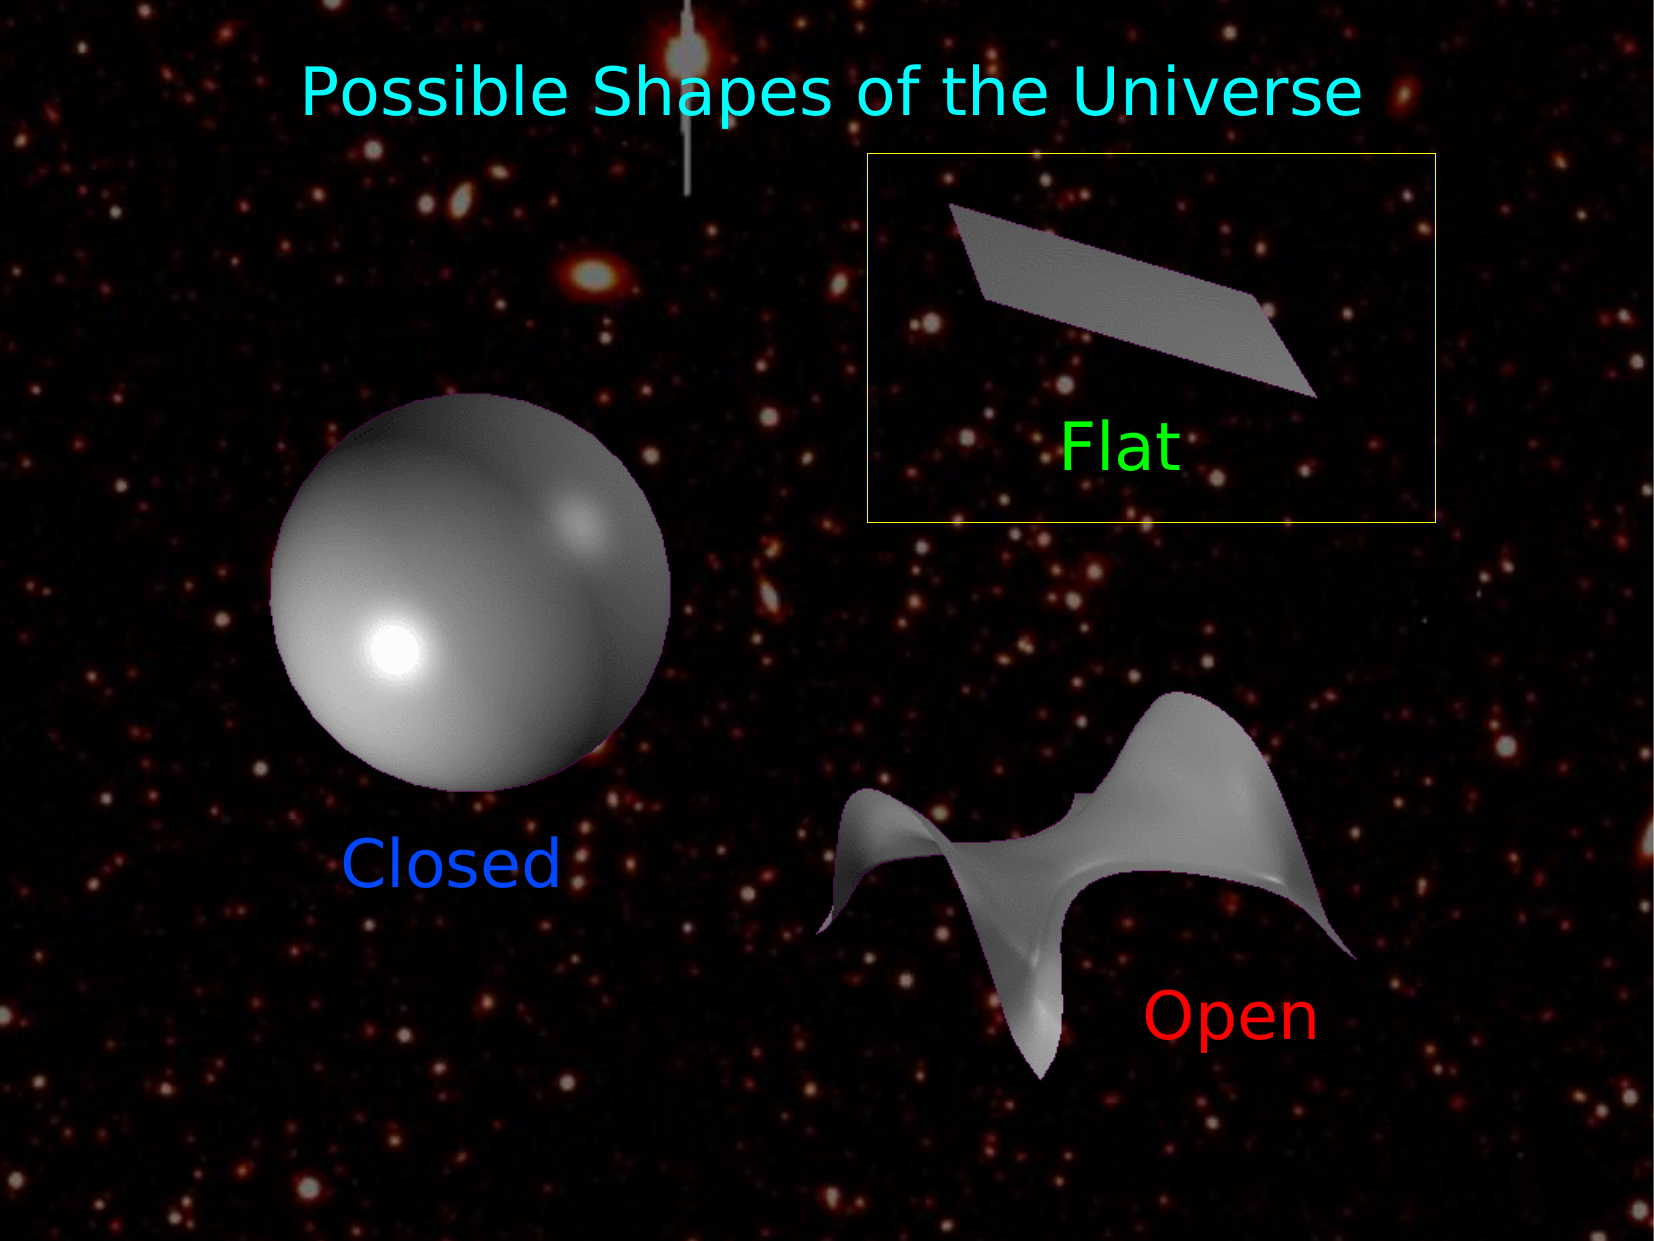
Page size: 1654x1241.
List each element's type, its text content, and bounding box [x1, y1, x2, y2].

text_box Flat [1058, 408, 1183, 486]
picture [0, 0, 1654, 1241]
text_box Closed [340, 825, 565, 903]
text_box Possible Shapes of the Universe [299, 53, 1367, 131]
text_box Open [1142, 977, 1321, 1055]
